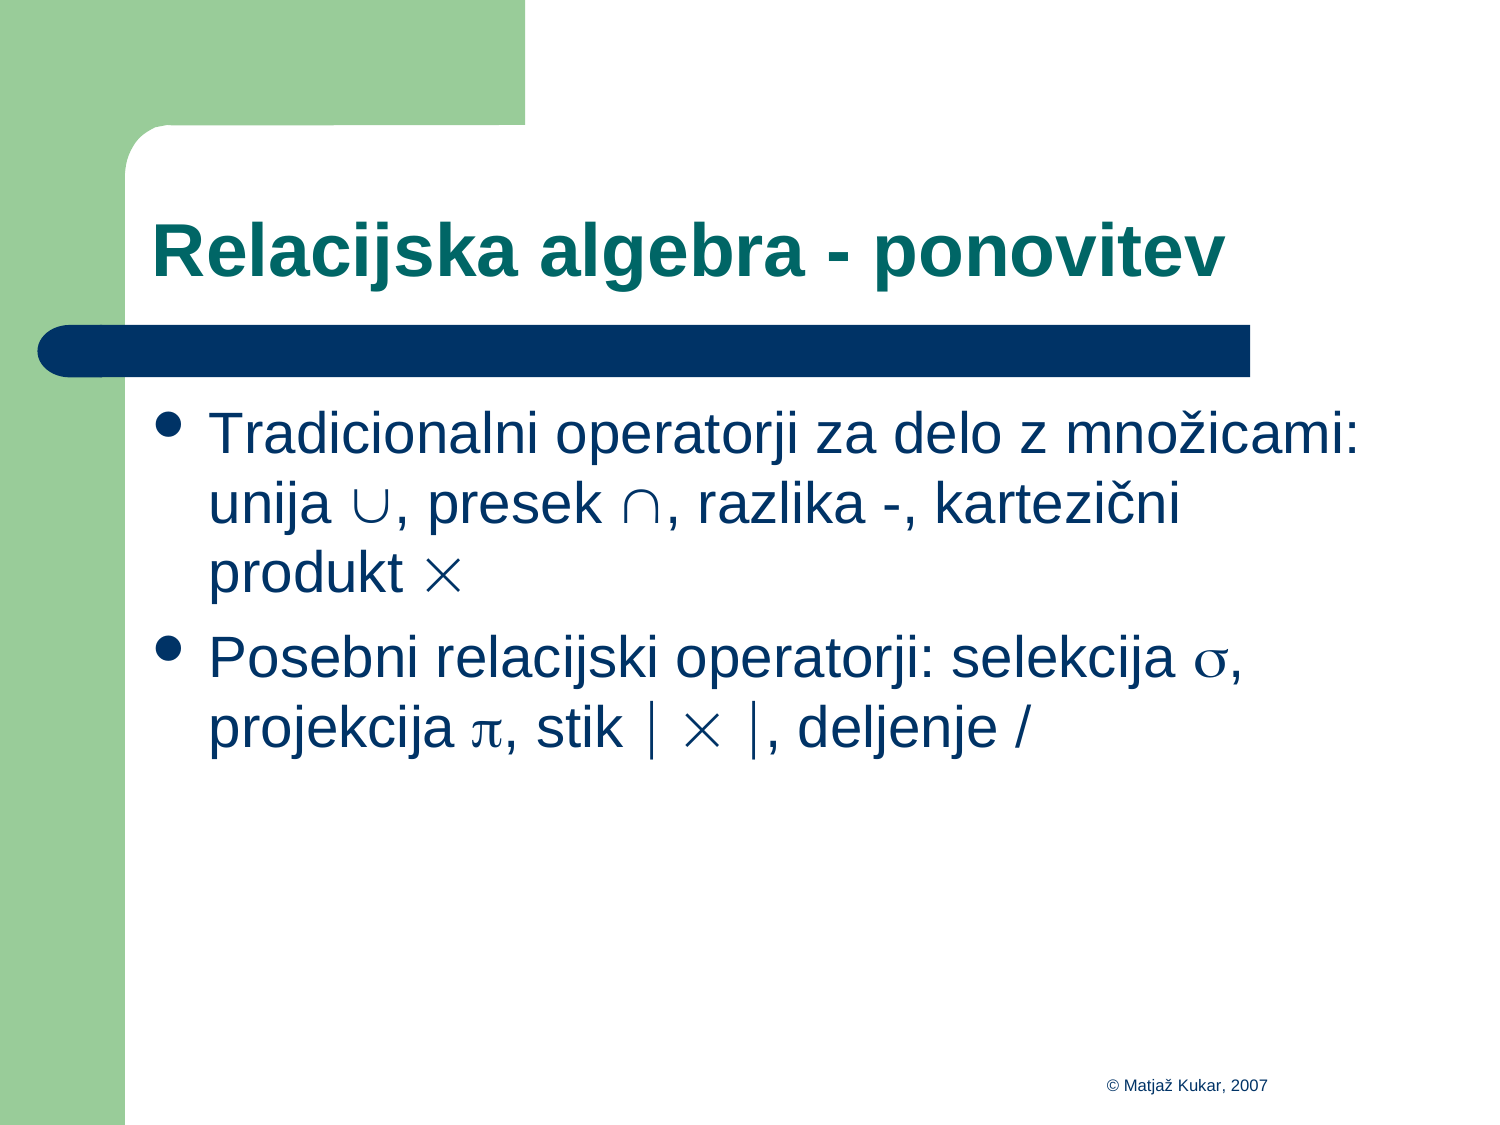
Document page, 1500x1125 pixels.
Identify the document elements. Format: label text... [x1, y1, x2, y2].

text_box © Matjaž Kukar, 2007 [949, 1025, 1426, 1103]
list Tradicionalni operatorji za delo z množicami: unija , presek , razlika -, kartezični produkt  Posebni relacijski operatorji: selekcija , projekcija , stik   , deljenje  [137, 387, 1400, 999]
title Relacijska algebra - ponovitev [136, 136, 1414, 301]
